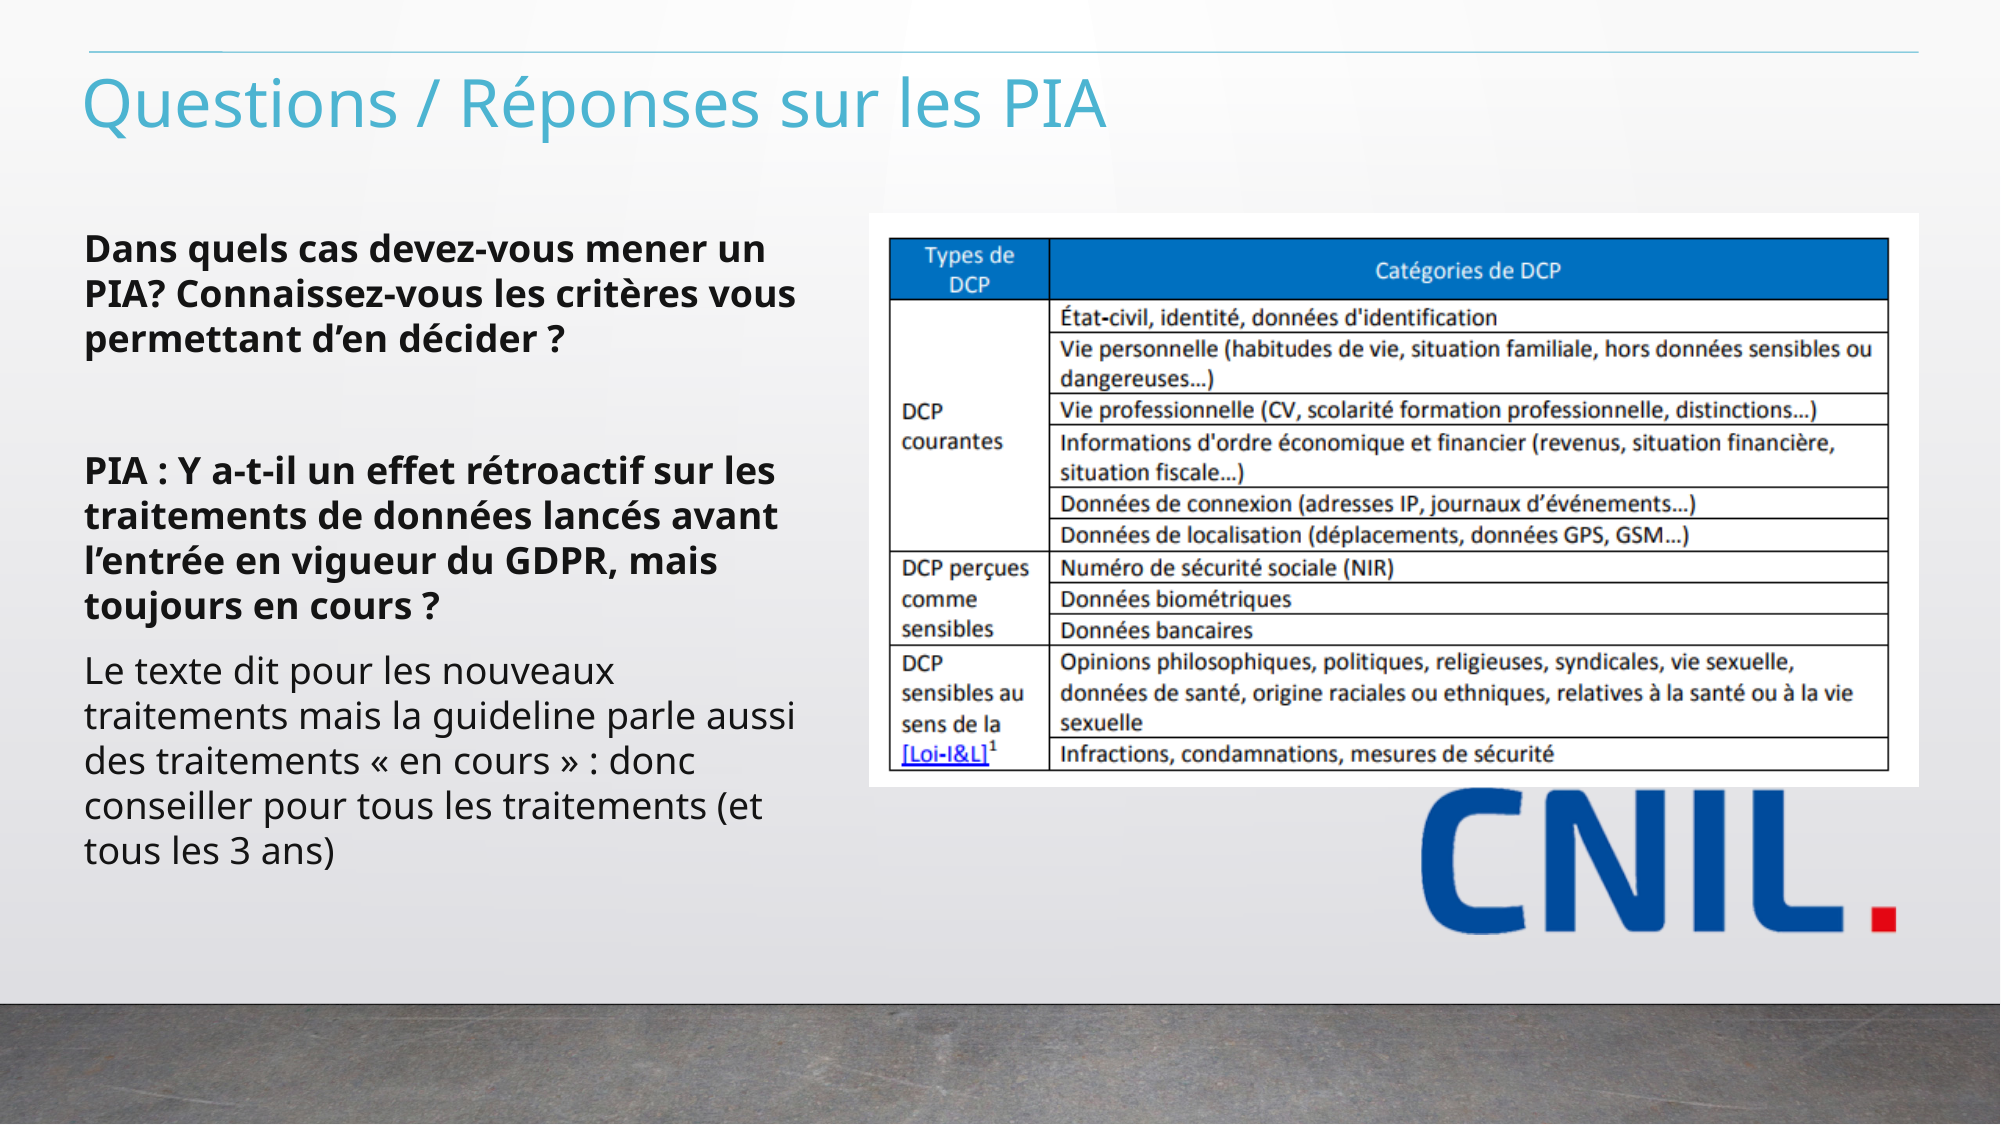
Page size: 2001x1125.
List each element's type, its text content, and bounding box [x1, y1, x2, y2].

picture [0, 1004, 2000, 1124]
picture [869, 213, 2000, 936]
list Dans quels cas devez-vous mener un PIA? Connaissez-vous les critères vous permettant d’en décider ? PIA : Y a-t-il un effet rétroactif sur les traitements de données lancés avant l’entrée en vigueur du GDPR, mais toujours en cours ? Le texte dit pour les nouveaux traitements mais la guideline parle aussi des traitements « en cours » : donc conseiller pour tous les traitements (et tous les 3 ans) [68, 217, 819, 935]
title Questions / Réponses sur les PIA [66, 52, 1918, 153]
